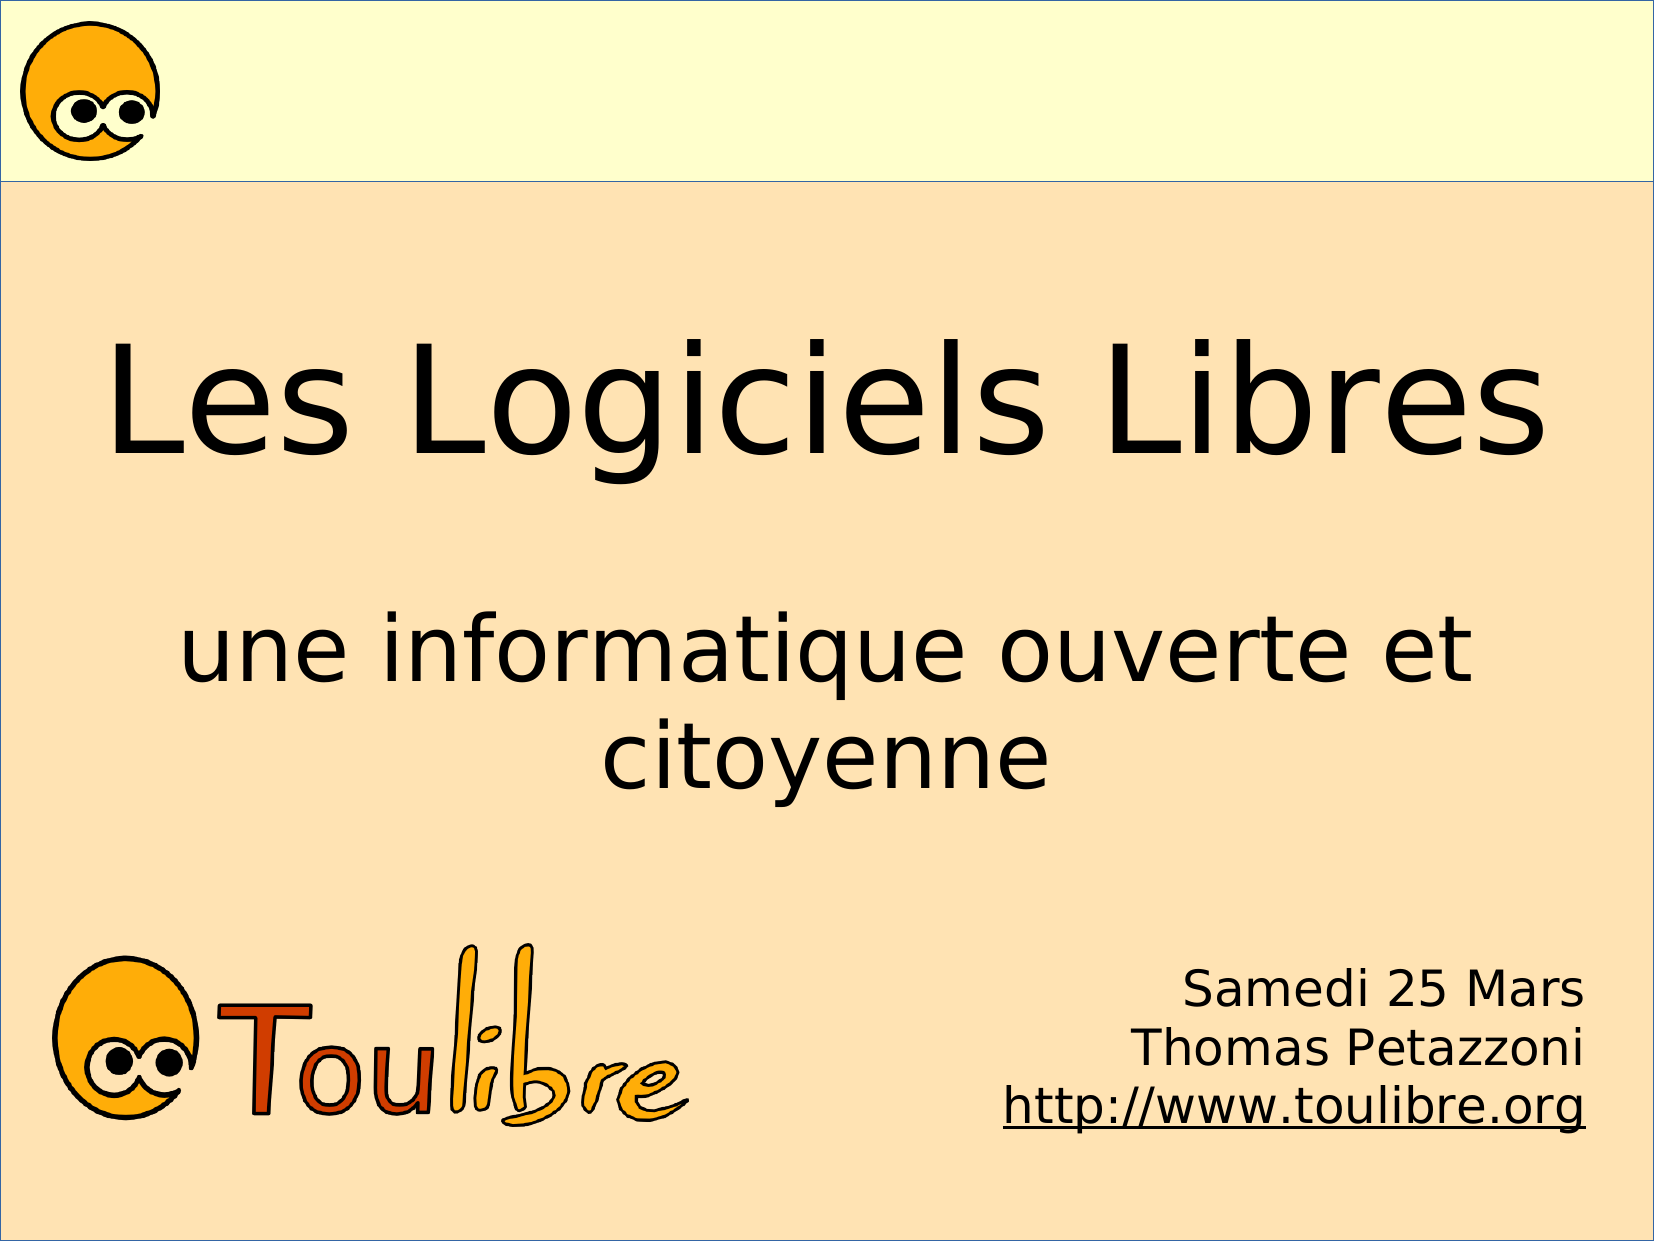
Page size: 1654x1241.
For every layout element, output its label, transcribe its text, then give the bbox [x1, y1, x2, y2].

picture [52, 943, 689, 1127]
picture [20, 21, 160, 161]
text_box Samedi 25 Mars Thomas Petazzoni http://www.toulibre.org [61, 952, 1601, 1143]
text_box Les Logiciels Libres une informatique ouverte et citoyenne [0, 306, 1654, 818]
